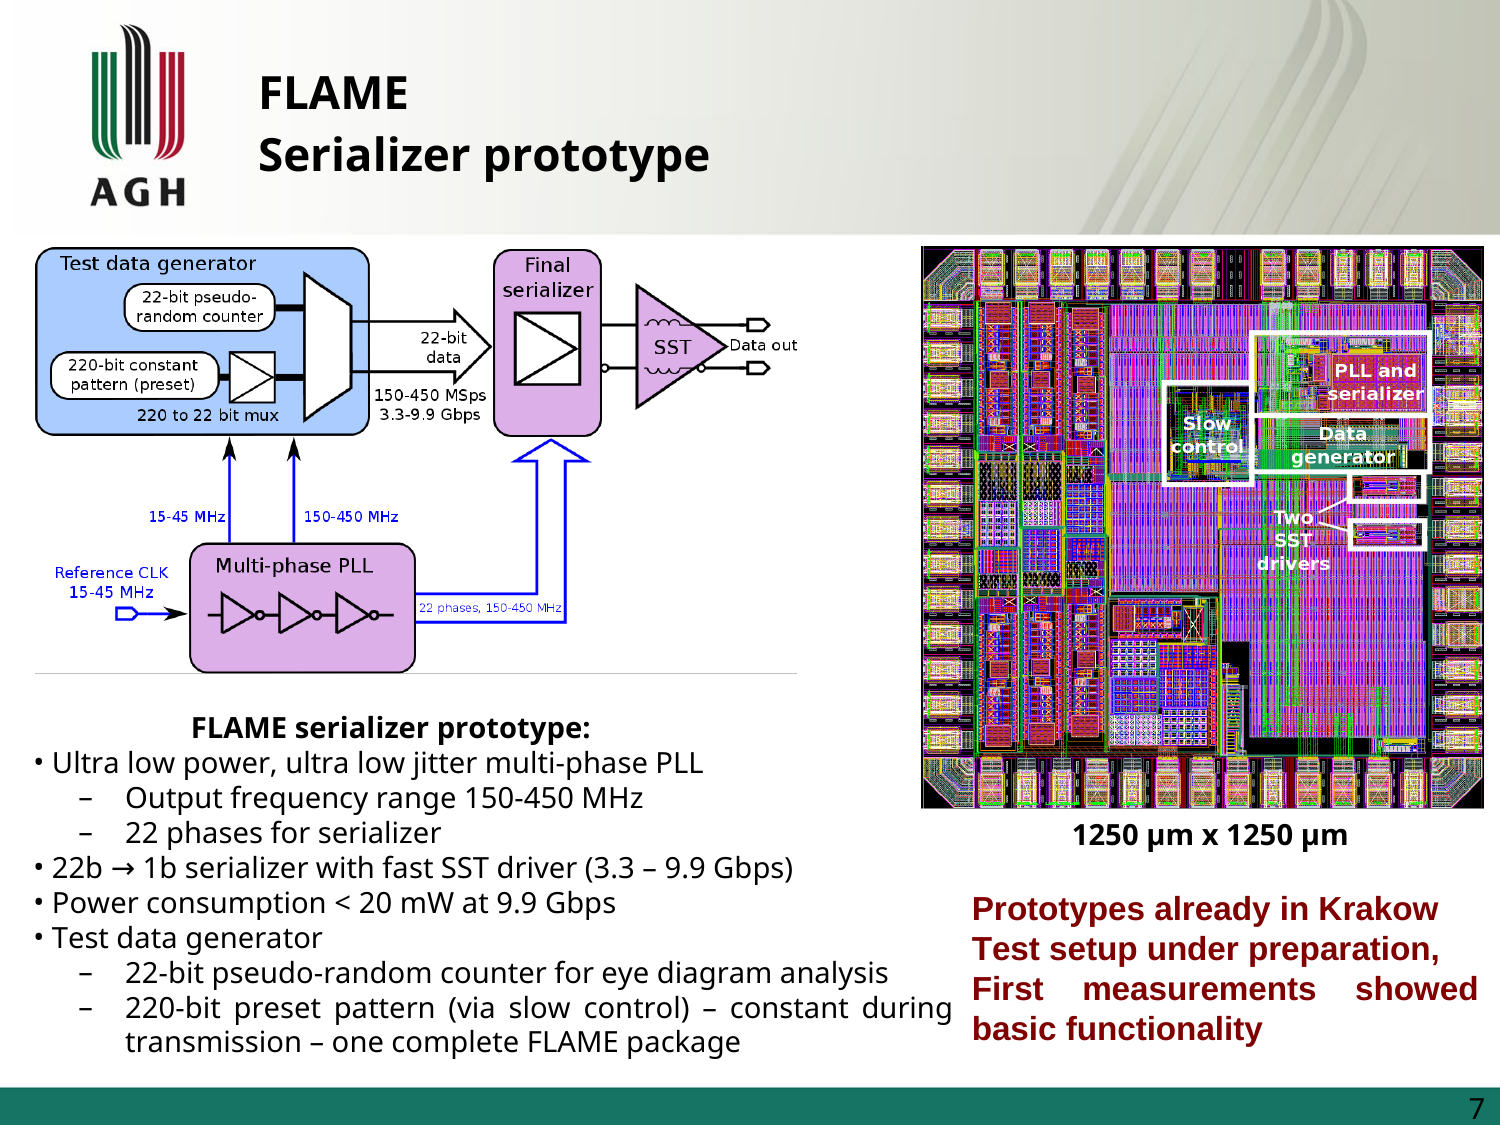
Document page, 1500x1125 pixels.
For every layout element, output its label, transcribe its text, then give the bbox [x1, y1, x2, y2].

text_box FLAME serializer prototype: Ultra low power, ultra low jitter multi-phase PLL Output frequency range 150-450 MHz 22 phases for serializer 22b → 1b serializer with fast SST driver (3.3 – 9.9 Gbps) Power consumption < 20 mW at 9.9 Gbps Test data generator 22-bit pseudo-random counter for eye diagram analysis 220-bit preset pattern (via slow control) – constant during transmission – one complete FLAME package [0, 701, 969, 1081]
text_box Prototypes already in Krakow Test setup under preparation, First measurements showed basic functionality [969, 879, 1495, 1063]
picture [0, 0, 1500, 1125]
title FLAME Serializer prototype [258, 70, 1430, 238]
text_box 1250 μm x 1250 μm [986, 809, 1453, 863]
